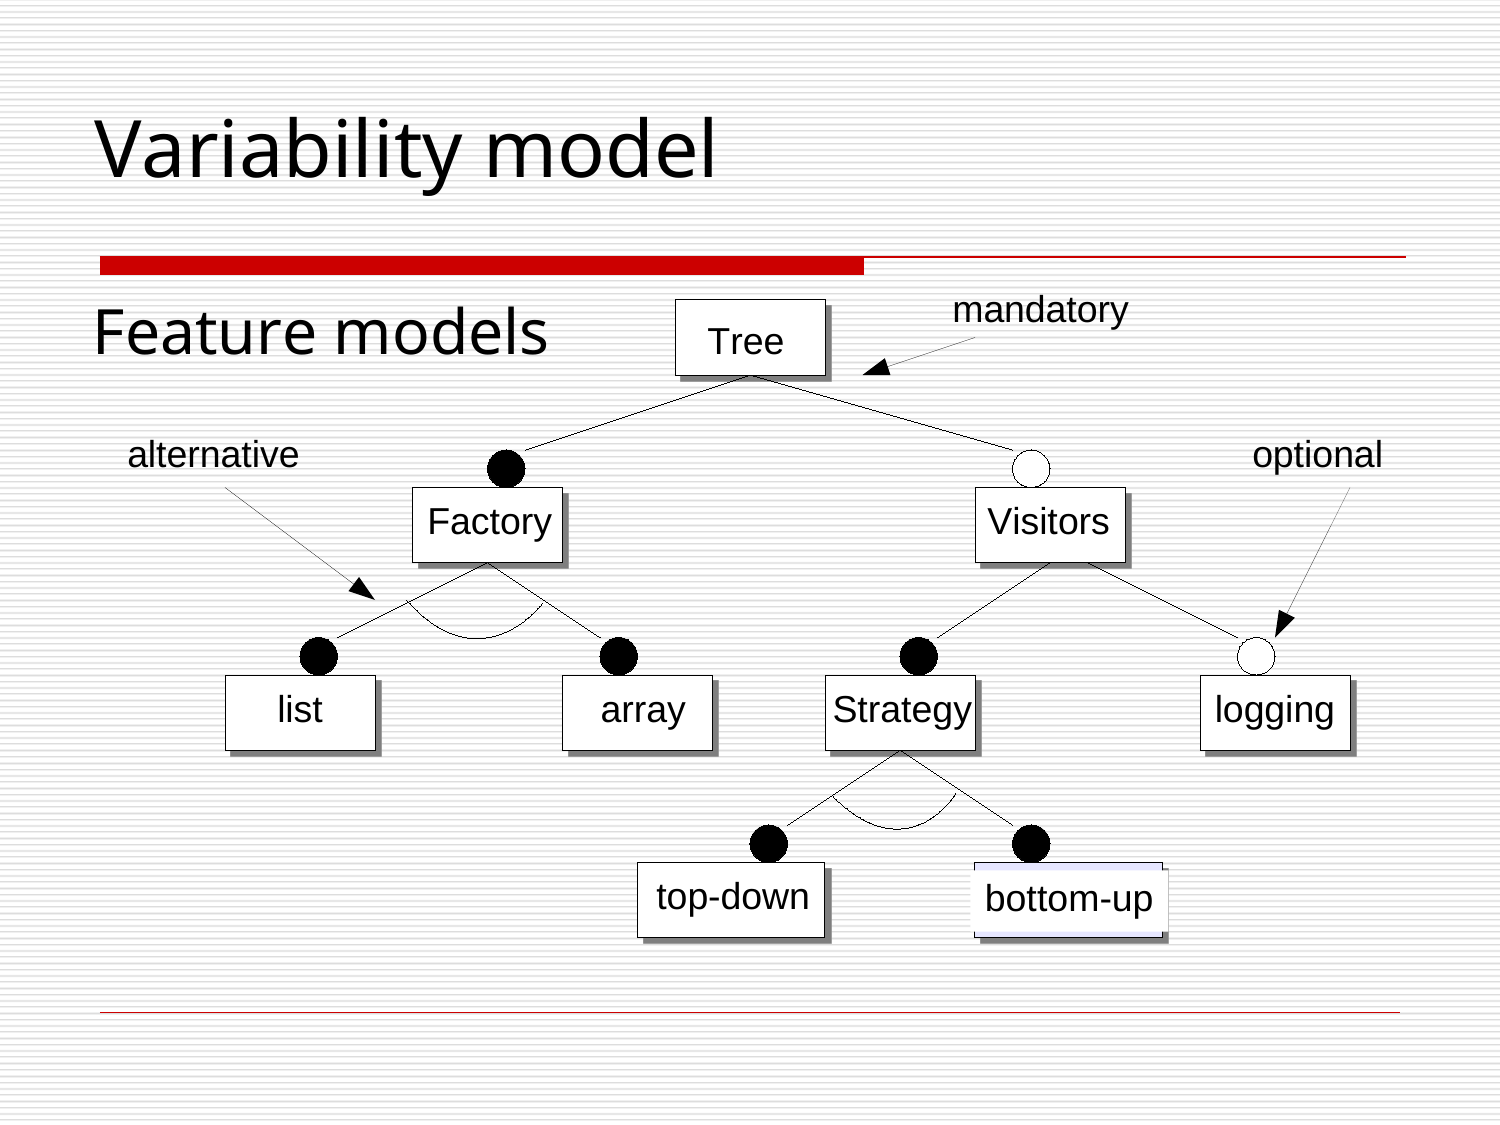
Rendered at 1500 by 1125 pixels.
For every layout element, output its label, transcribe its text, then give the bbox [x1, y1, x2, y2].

text_box array [585, 680, 701, 743]
text_box [825, 637, 976, 680]
text_box list [262, 680, 338, 743]
text_box [975, 449, 1126, 493]
text_box [1200, 743, 1351, 751]
text_box [225, 637, 376, 751]
text_box [974, 932, 1163, 938]
list Feature models [92, 287, 1406, 973]
text_box [412, 449, 563, 493]
text_box [412, 555, 563, 563]
text_box Visitors [972, 493, 1126, 555]
text_box optional [1237, 426, 1398, 488]
text_box mandatory [937, 280, 1144, 342]
text_box [974, 824, 1163, 870]
picture [0, 0, 1500, 1125]
text_box bottom-up [970, 870, 1169, 932]
text_box logging [1200, 680, 1351, 743]
text_box [1200, 637, 1351, 680]
text_box [562, 637, 713, 751]
text_box Tree [692, 313, 800, 376]
text_box [975, 555, 1126, 563]
text_box Factory [412, 493, 568, 555]
text_box [637, 824, 825, 938]
text_box [825, 743, 976, 751]
text_box top-down [641, 868, 826, 930]
text_box Strategy [817, 680, 987, 743]
title Variability model [94, 51, 1407, 243]
text_box alternative [112, 426, 315, 488]
text_box [675, 299, 826, 376]
